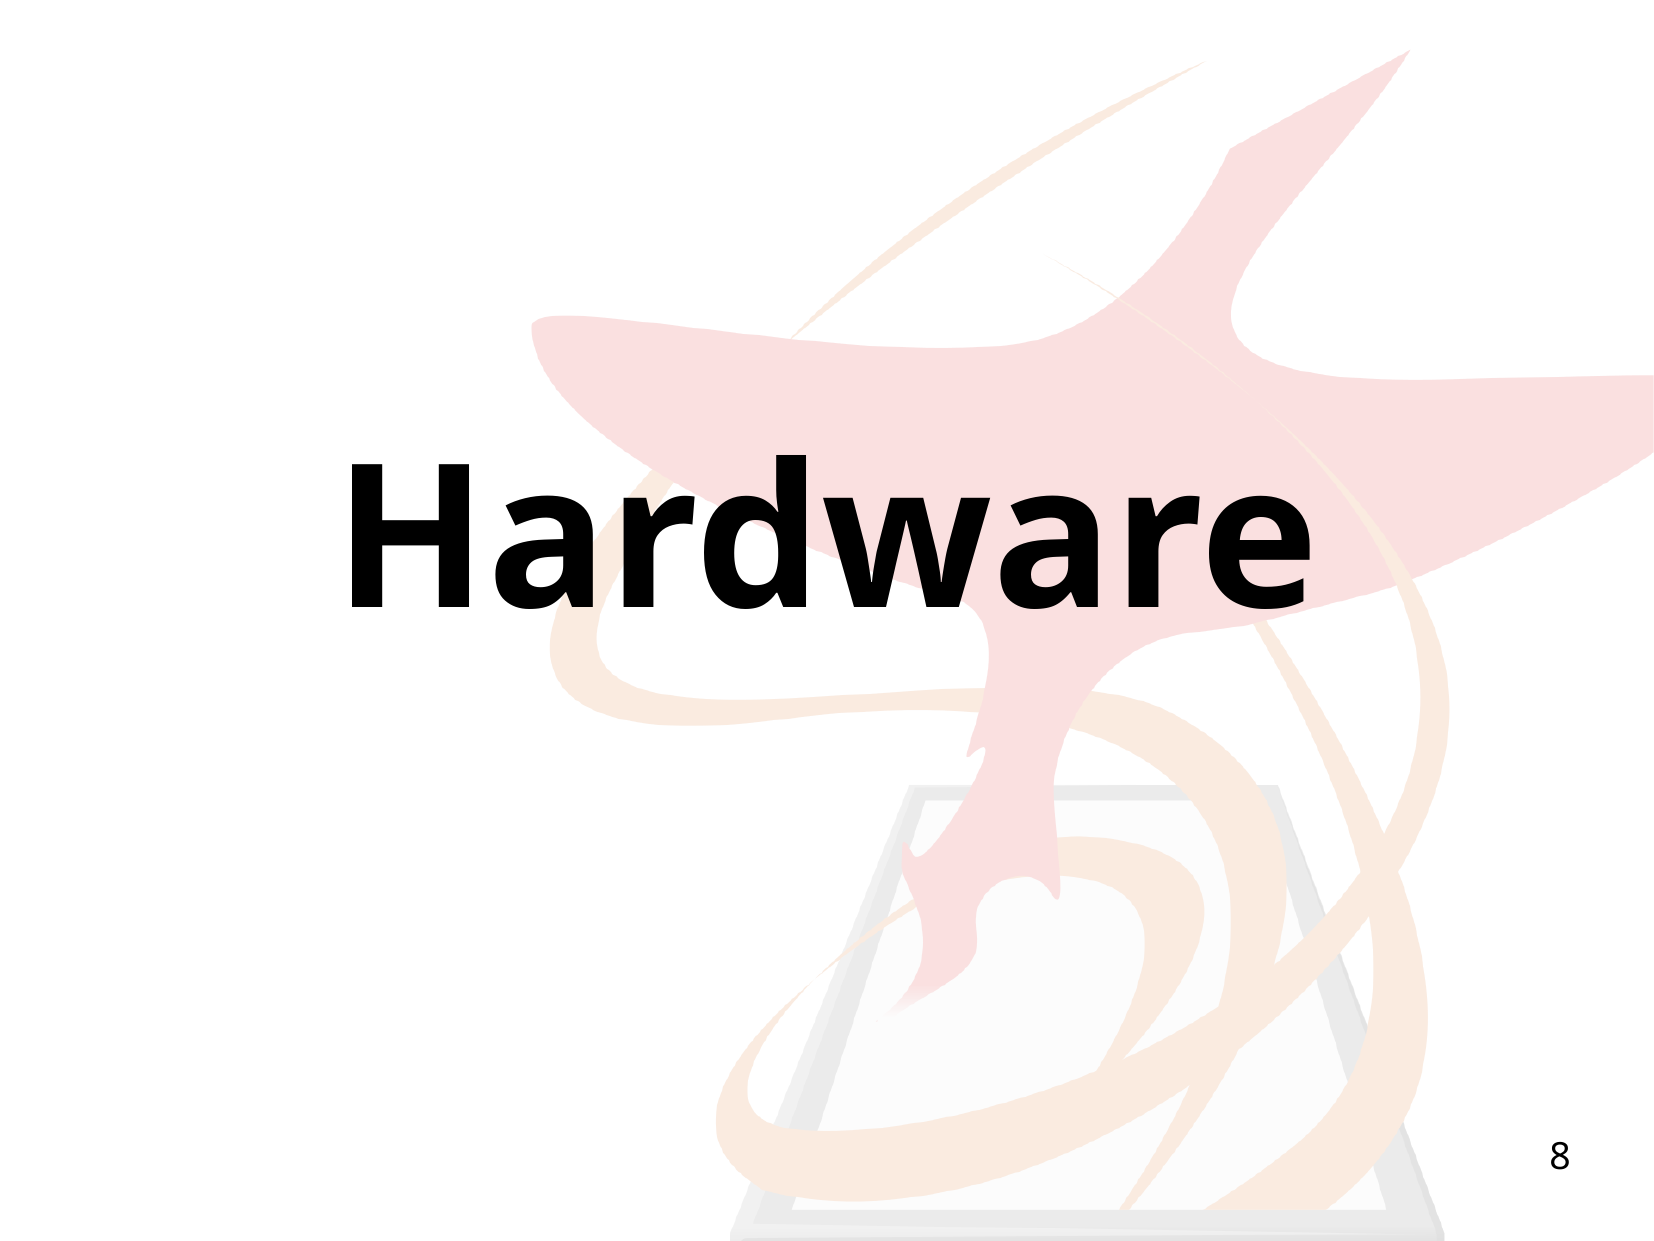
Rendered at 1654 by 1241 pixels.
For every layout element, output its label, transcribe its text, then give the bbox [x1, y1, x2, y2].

picture [531, 49, 1654, 1241]
title Hardware [82, 49, 1571, 1010]
